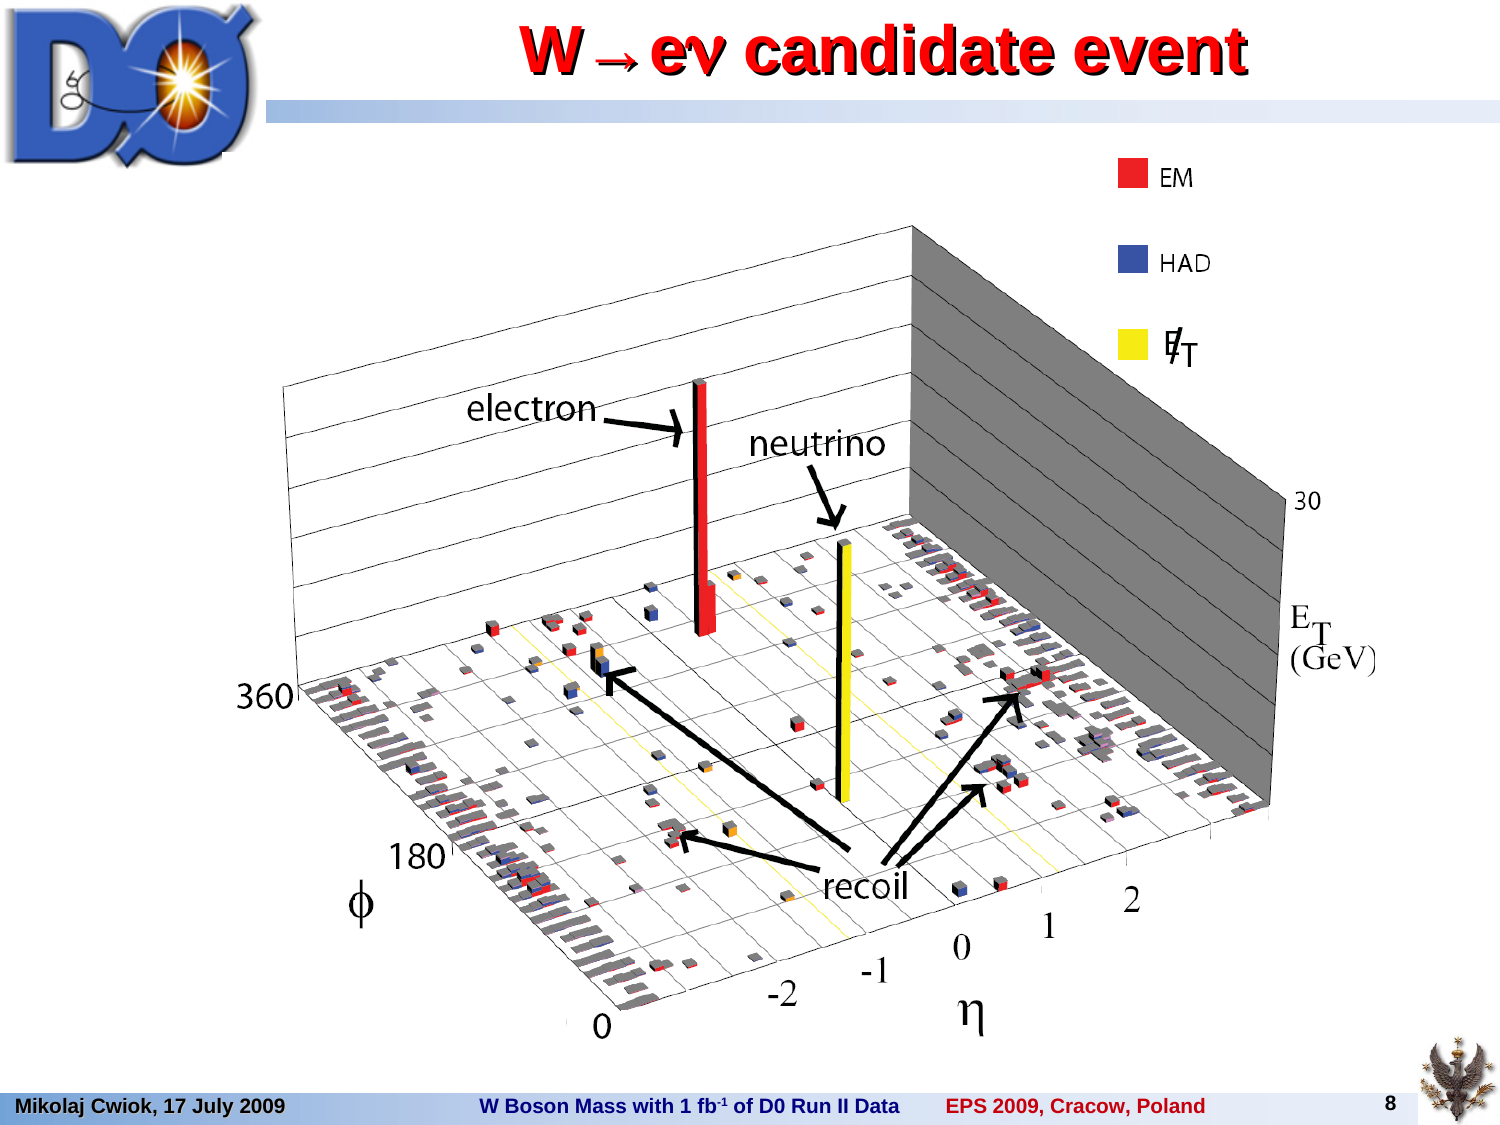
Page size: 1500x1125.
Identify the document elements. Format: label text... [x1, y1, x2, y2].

picture [0, 0, 1500, 1053]
picture [0, 1034, 1500, 1125]
title W→en candidate event [266, 0, 1500, 100]
